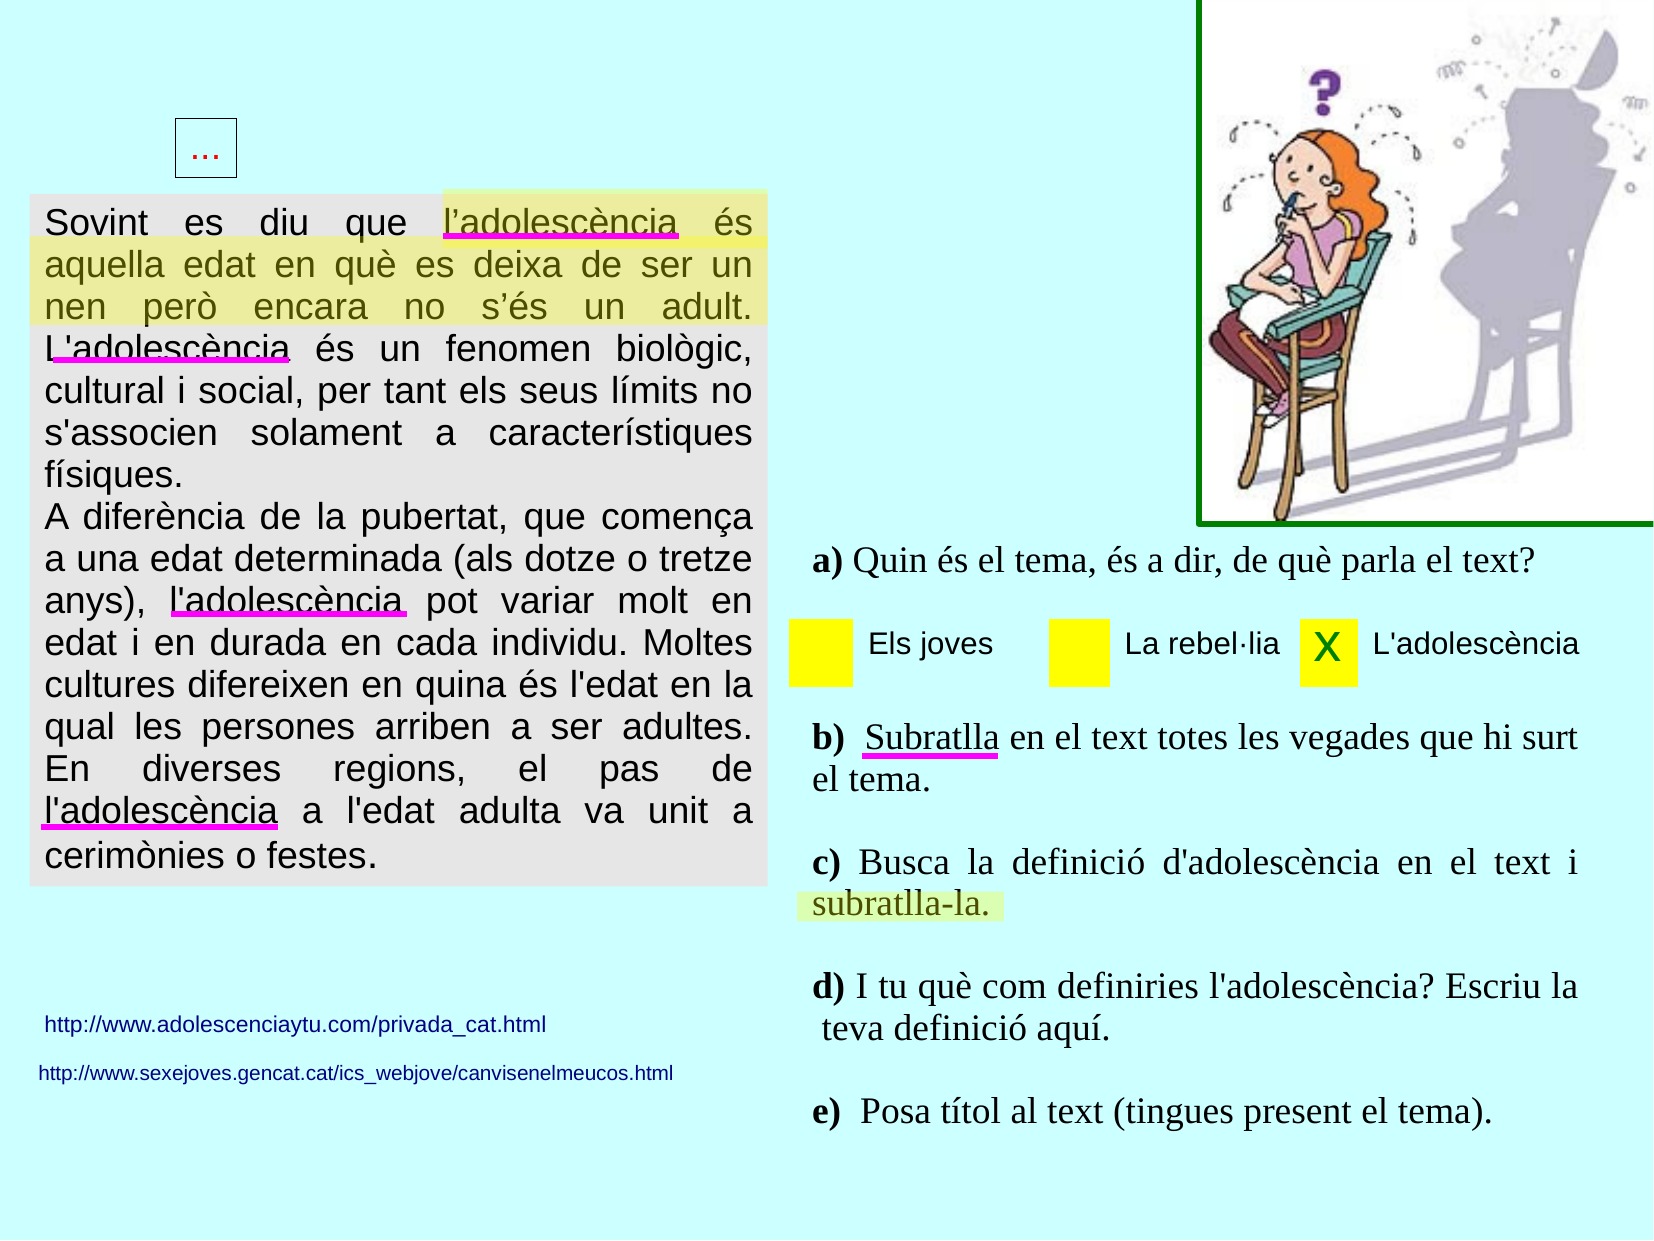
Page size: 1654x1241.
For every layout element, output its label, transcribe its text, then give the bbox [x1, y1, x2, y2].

text_box [797, 891, 1004, 922]
table_header [789, 619, 853, 687]
text_box a) Quin és el tema, és a dir, de què parla el text? [797, 531, 1654, 591]
table_header Els joves [853, 619, 1049, 687]
text_box Sovint es diu que l’adolescència és aquella edat en què es deixa de ser un nen però encara no s’és un adult. L'adolescència és un fenomen biològic, cultural i social, per tant els seus límits no s'associen solament a característiques físiques. A diferència de la pubertat, que comença a una edat determinada (als dotze o tretze anys), l'adolescència pot variar molt en edat i en durada en cada individu. Moltes cultures difereixen en quina és l'edat en la qual les persones arriben a ser adultes. En diverses regions, el pas de l'adolescència a l'edat adulta va unit a cerimònies o festes. [29, 325, 768, 887]
picture [1201, 0, 1654, 521]
text_box http://www.sexejoves.gencat.cat/ics_webjove/canvisenelmeucos.html [23, 1054, 703, 1093]
text_box http://www.adolescenciaytu.com/privada_cat.html [29, 1003, 621, 1045]
table_header L'adolescència [1359, 619, 1610, 687]
text_box Sovint es diu que l’adolescència és aquella edat en què es deixa de ser un nen però encara no s’és un adult. L'adolescència és un fenomen biològic, cultural i social, per tant els seus límits no s'associen solament a característiques físiques. A diferència de la pubertat, que comença a una edat determinada (als dotze o tretze anys), l'adolescència pot variar molt en edat i en durada en cada individu. Moltes cultures difereixen en quina és l'edat en la qual les persones arriben a ser adultes. En diverses regions, el pas de l'adolescència a l'edat adulta va unit a cerimònies o festes. [29, 193, 442, 236]
text_box b) Subratlla en el text totes les vegades que hi surt el tema. c) Busca la definició d'adolescència en el text i subratlla-la. d) I tu què com definiries l'adolescència? Escriu la teva definició aquí. e) Posa títol al text (tingues present el tema). [797, 708, 1595, 1152]
table_header La rebel·lia [1110, 619, 1299, 687]
text_box [29, 188, 768, 325]
text_box x [1299, 596, 1359, 688]
table_header [1049, 619, 1110, 687]
text_box ... [175, 118, 237, 178]
